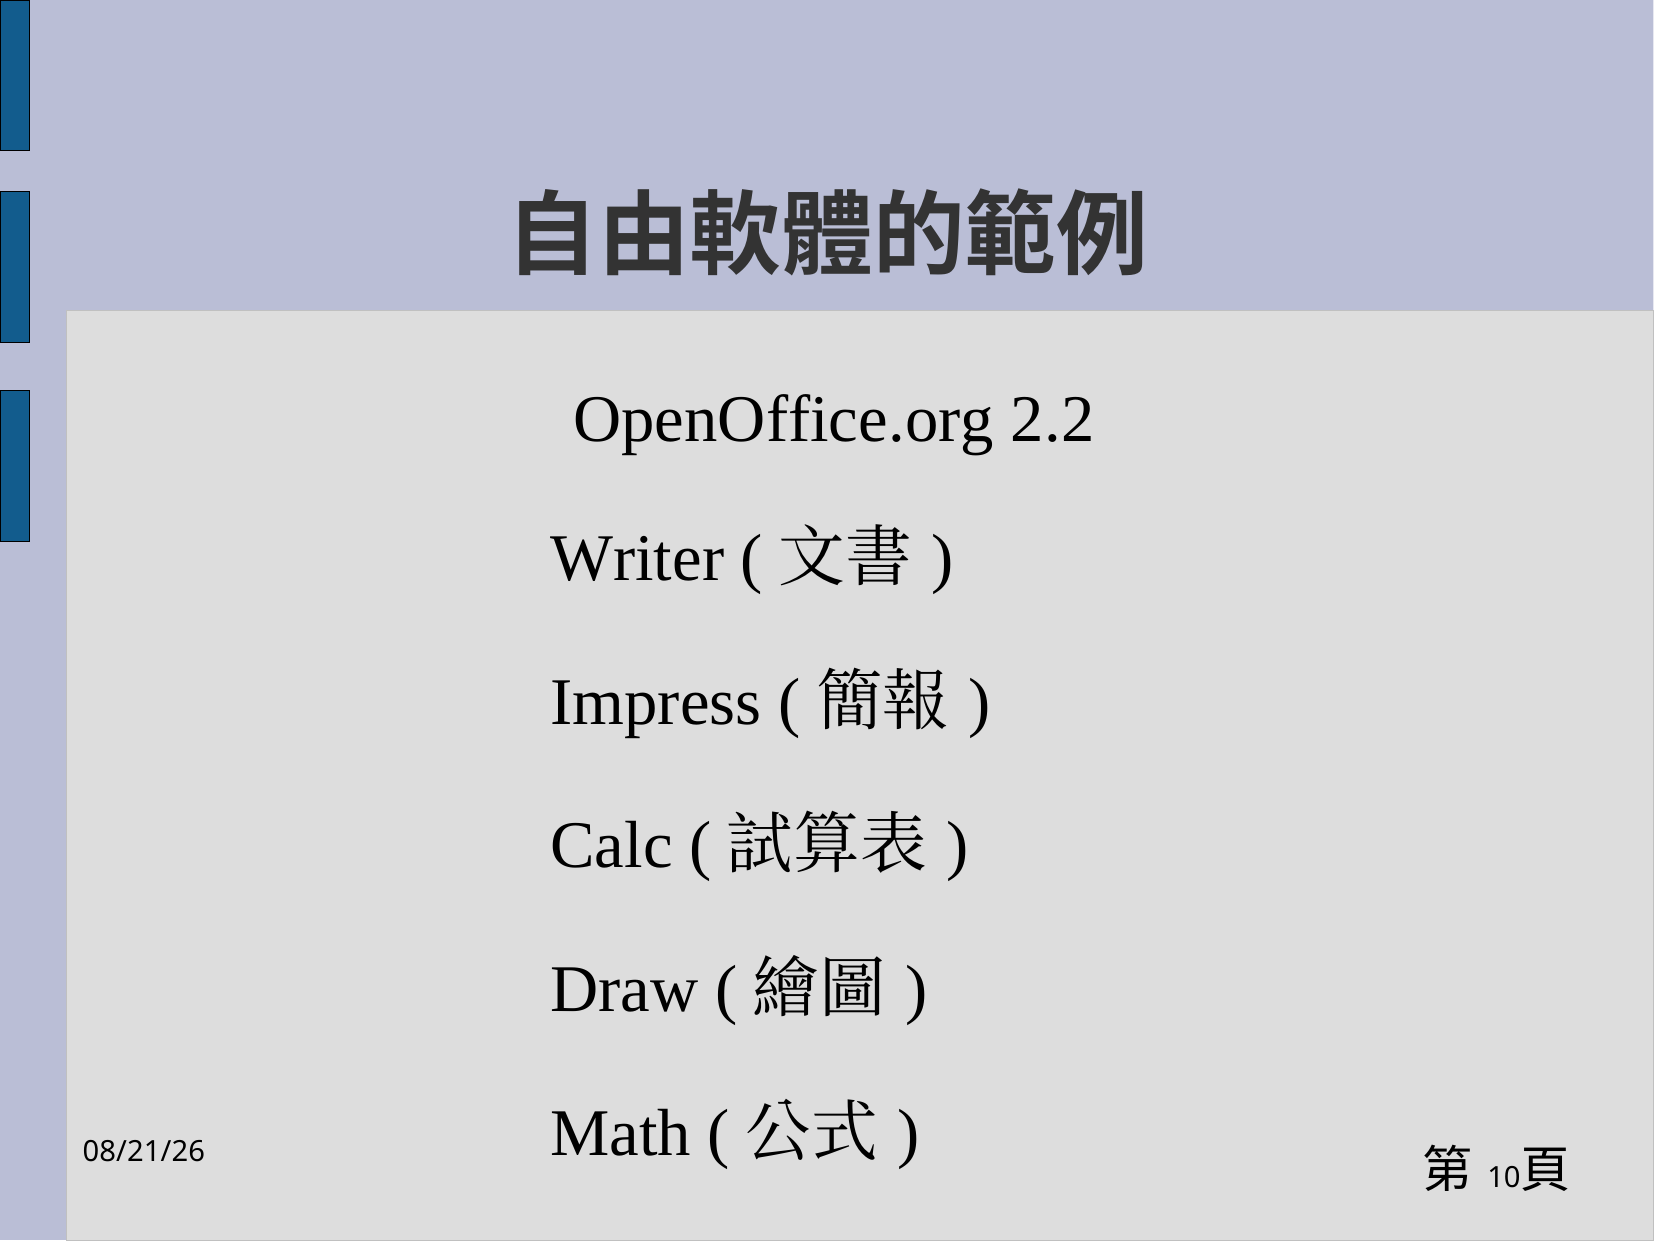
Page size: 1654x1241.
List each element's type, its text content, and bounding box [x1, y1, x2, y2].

list OpenOffice.org 2.2 Writer (文書) Impress (簡報) Calc (試算表) Draw (繪圖) Math (公式) Base (資料庫管理) [121, 344, 1534, 1160]
title 自由軟體的範例 [121, 91, 1534, 299]
